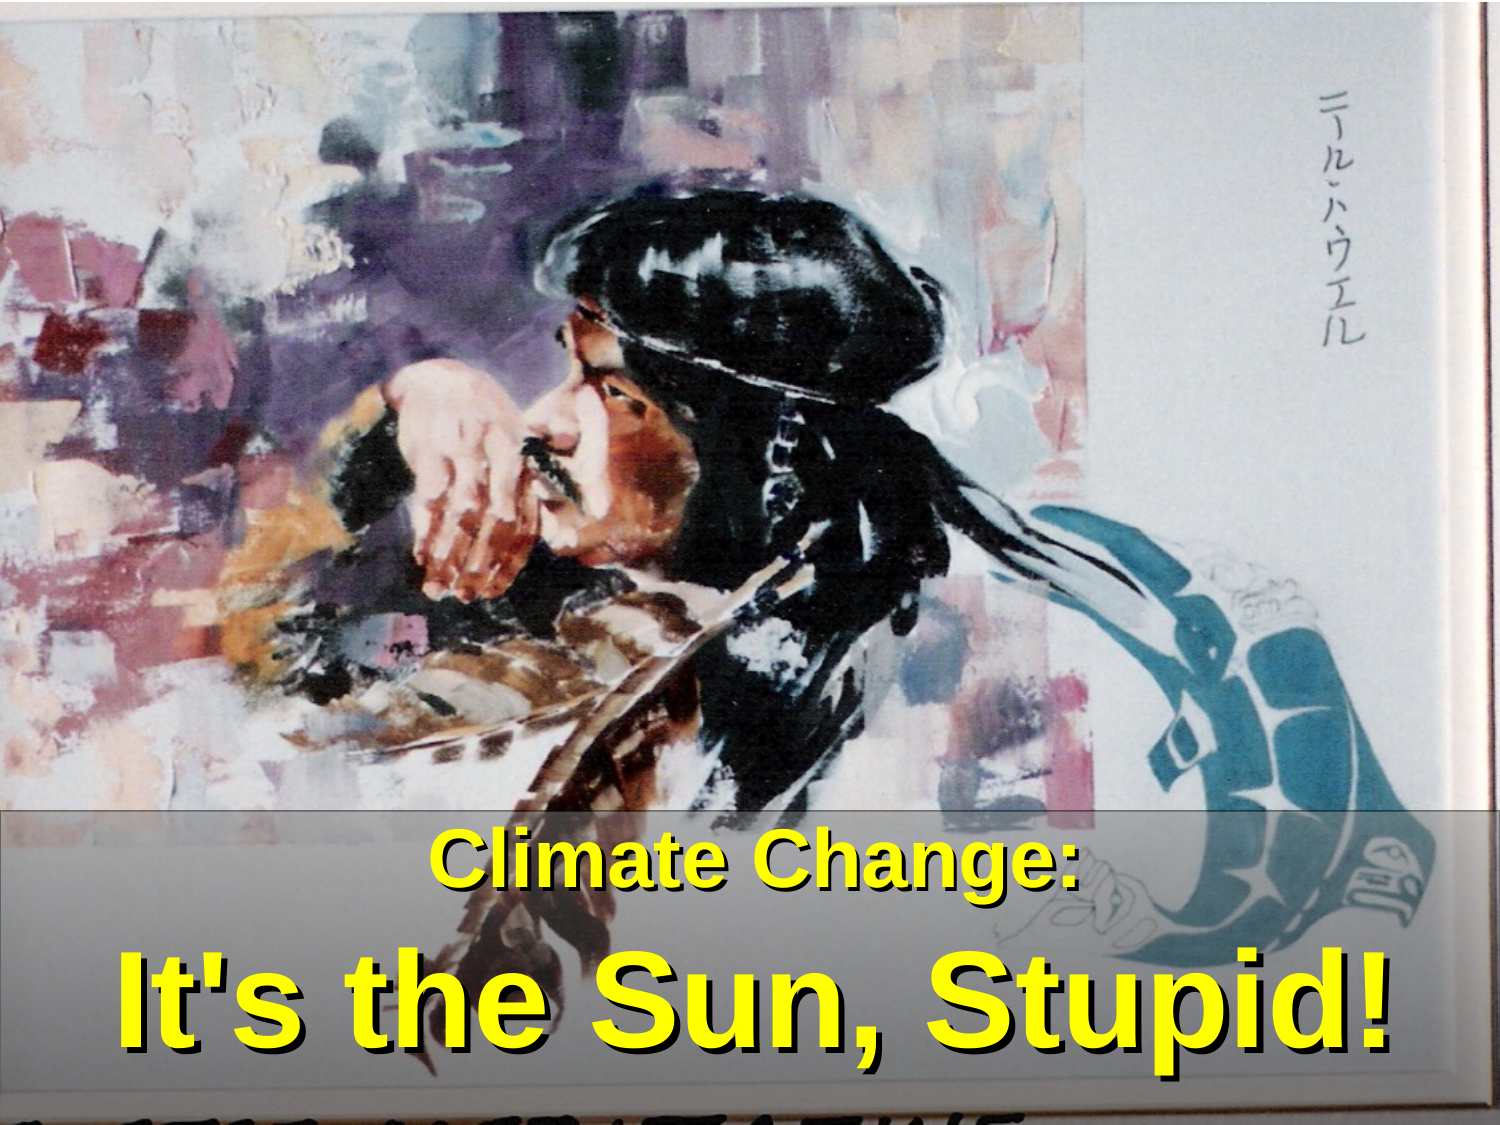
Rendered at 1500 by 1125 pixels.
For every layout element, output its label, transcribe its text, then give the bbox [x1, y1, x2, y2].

list Climate Change: It's the Sun, Stupid! [0, 810, 1500, 1125]
picture [0, 2, 1500, 810]
